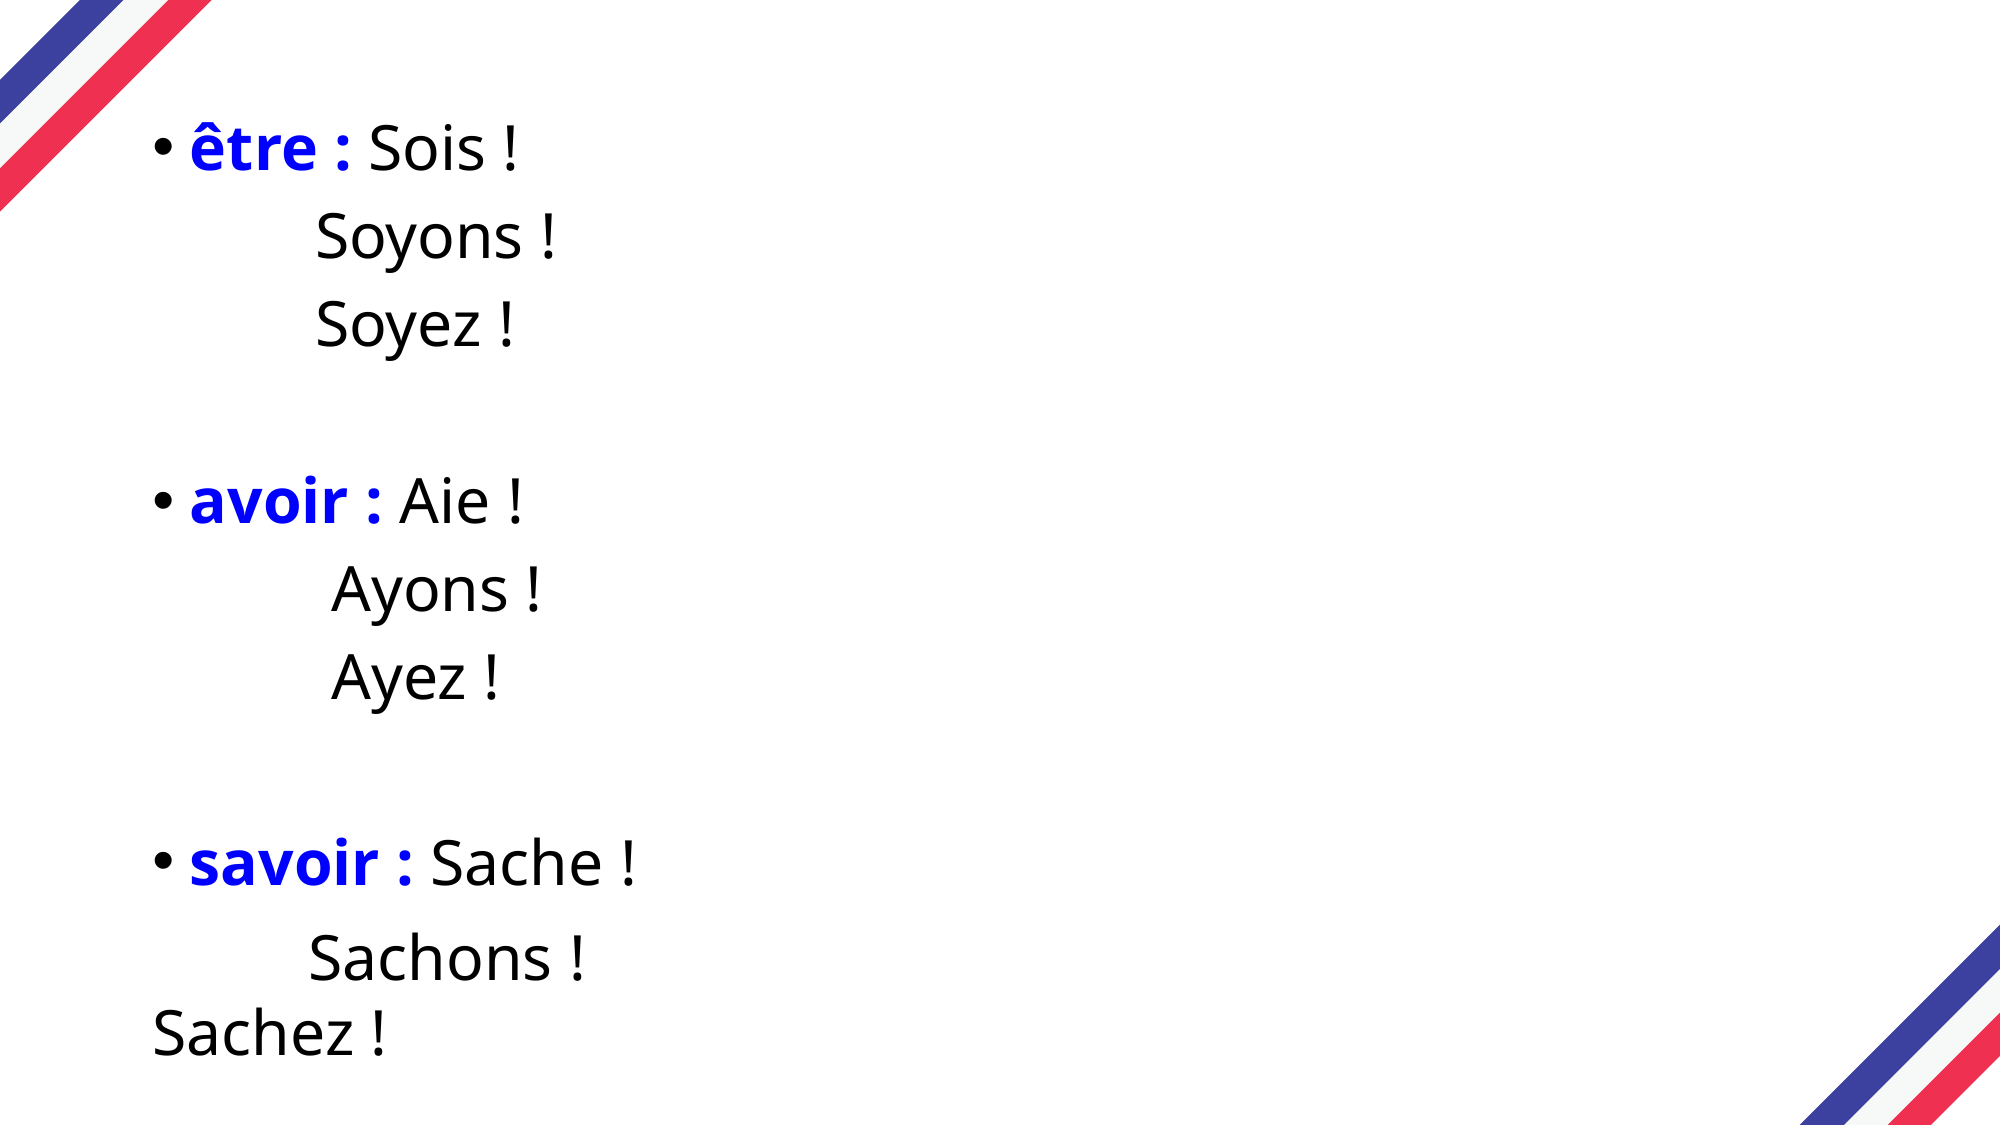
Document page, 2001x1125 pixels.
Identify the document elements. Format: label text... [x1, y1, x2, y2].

text_box [0, 0, 212, 212]
text_box [1799, 924, 2000, 1125]
list être : Sois ! Soyons ! Soyez ! avoir : Aie ! Ayons ! Ayez ! savoir : Sache ! Sachons ! Sachez ! [137, 108, 1863, 1092]
